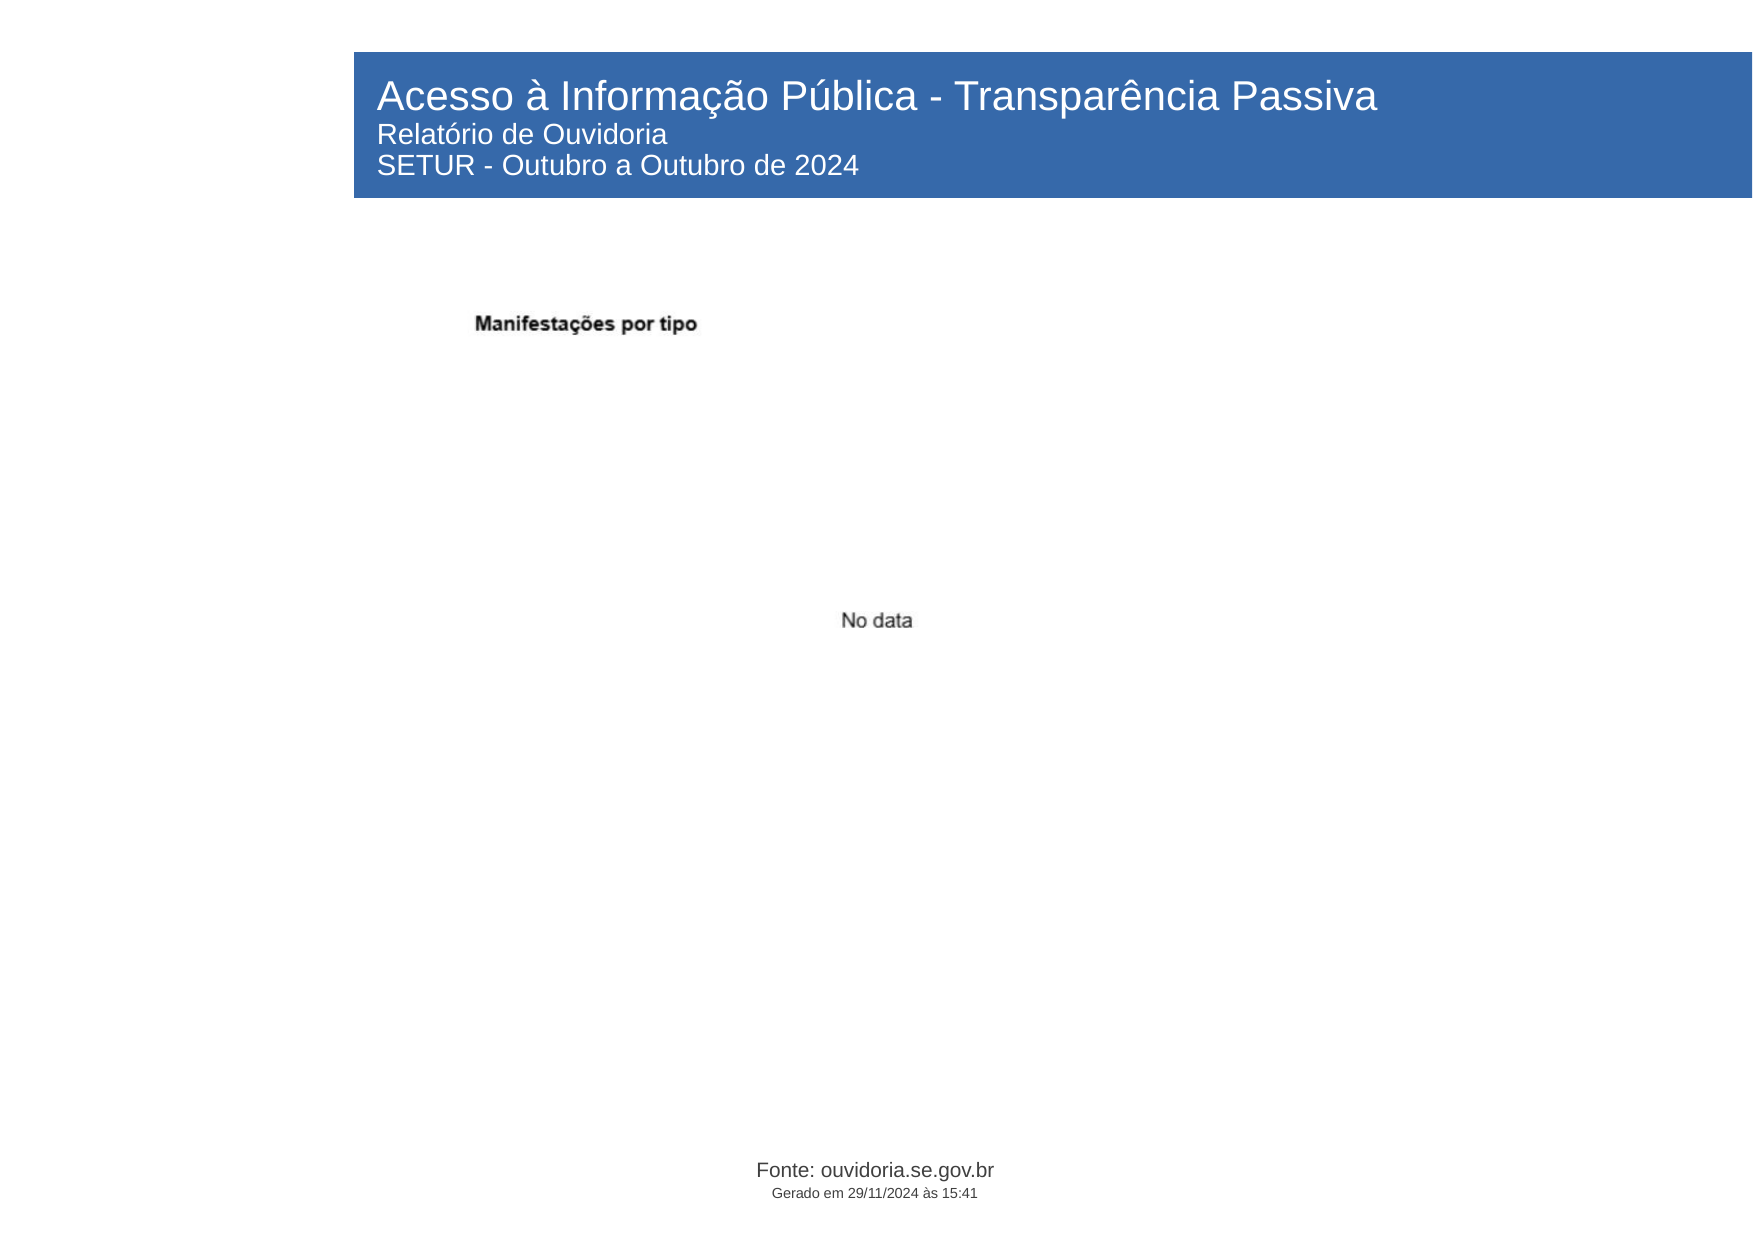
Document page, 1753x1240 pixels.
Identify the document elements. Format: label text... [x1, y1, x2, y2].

text_box [354, 52, 1752, 198]
text_box [227, 211, 1527, 1028]
text_box Acesso à Informação Pública - Transparência Passiva Relatório de Ouvidoria SETUR - Outubro a Outubro de 2024 [376, 72, 1403, 186]
text_box Fonte: ouvidoria.se.gov.br Gerado em 29/11/2024 às 15:41 [756, 1158, 1023, 1208]
